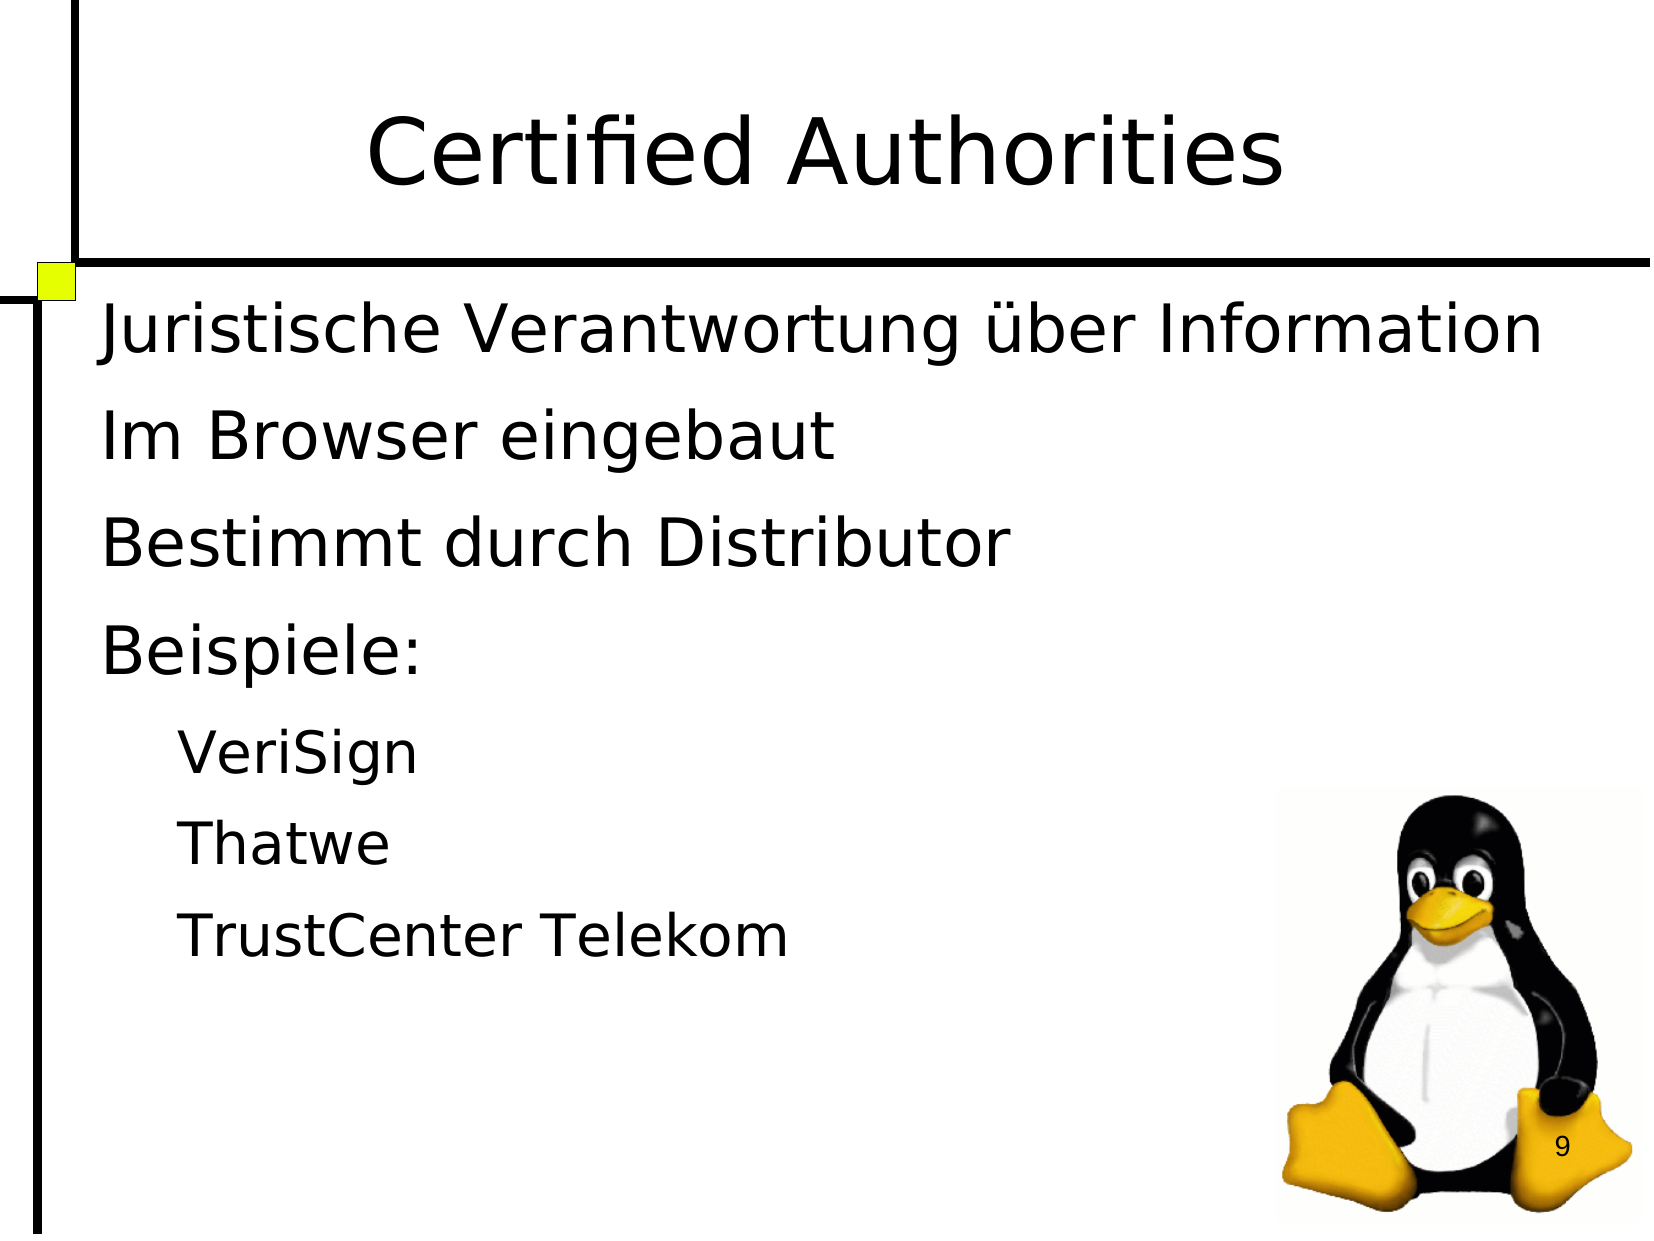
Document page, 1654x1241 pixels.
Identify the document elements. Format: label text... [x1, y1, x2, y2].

title Certified Authorities [82, 49, 1571, 257]
picture [1275, 787, 1642, 1223]
list Juristische Verantwortung über Information Im Browser eingebaut Bestimmt durch Distributor Beispiele: VeriSign Thatwe TrustCenter Telekom [82, 290, 1571, 1109]
